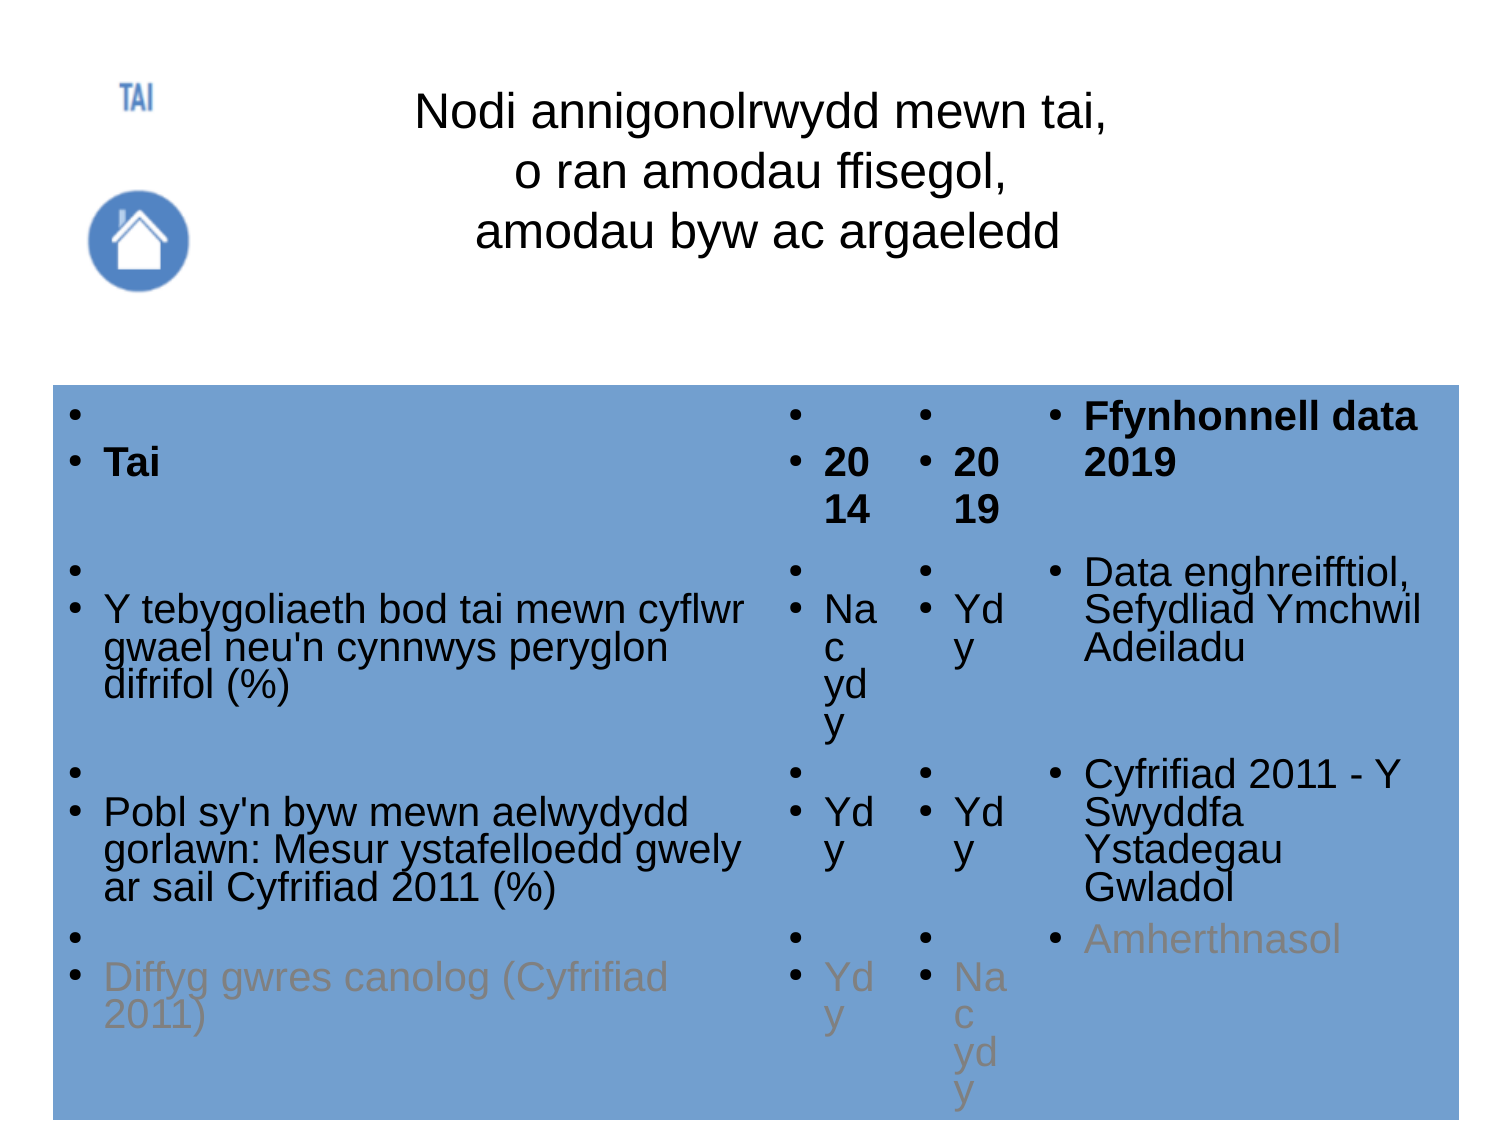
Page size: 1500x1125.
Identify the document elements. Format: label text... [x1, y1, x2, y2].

table_cell Nac ydy [904, 917, 1033, 1120]
table_header 2019 [904, 385, 1033, 550]
table_cell Diffyg gwres canolog (Cyfrifiad 2011) [53, 917, 774, 1120]
text_box Nodi annigonolrwydd mewn tai, o ran amodau ffisegol, amodau byw ac argaeledd [325, 71, 1212, 266]
table_cell Ydy [774, 753, 904, 917]
table_cell Amherthnasol [1033, 917, 1459, 1120]
table_cell Ydy [904, 753, 1033, 917]
table_header Tai [53, 385, 774, 550]
table_cell Y tebygoliaeth bod tai mewn cyflwr gwael neu'n cynnwys peryglon difrifol (%) [53, 550, 774, 753]
table_cell Ydy [904, 550, 1033, 753]
table_header Ffynhonnell data 2019 [1033, 385, 1459, 550]
table_cell Data enghreifftiol, Sefydliad Ymchwil Adeiladu [1033, 550, 1459, 753]
table_cell Ydy [774, 917, 904, 1120]
table_cell Cyfrifiad 2011 - Y Swyddfa Ystadegau Gwladol [1033, 753, 1459, 917]
table_cell Nac ydy [774, 550, 904, 753]
table_header 2014 [774, 385, 904, 550]
table_cell Pobl sy'n byw mewn aelwydydd gorlawn: Mesur ystafelloedd gwely ar sail Cyfrifiad 2011 (%) [53, 753, 774, 917]
picture [76, 71, 208, 301]
